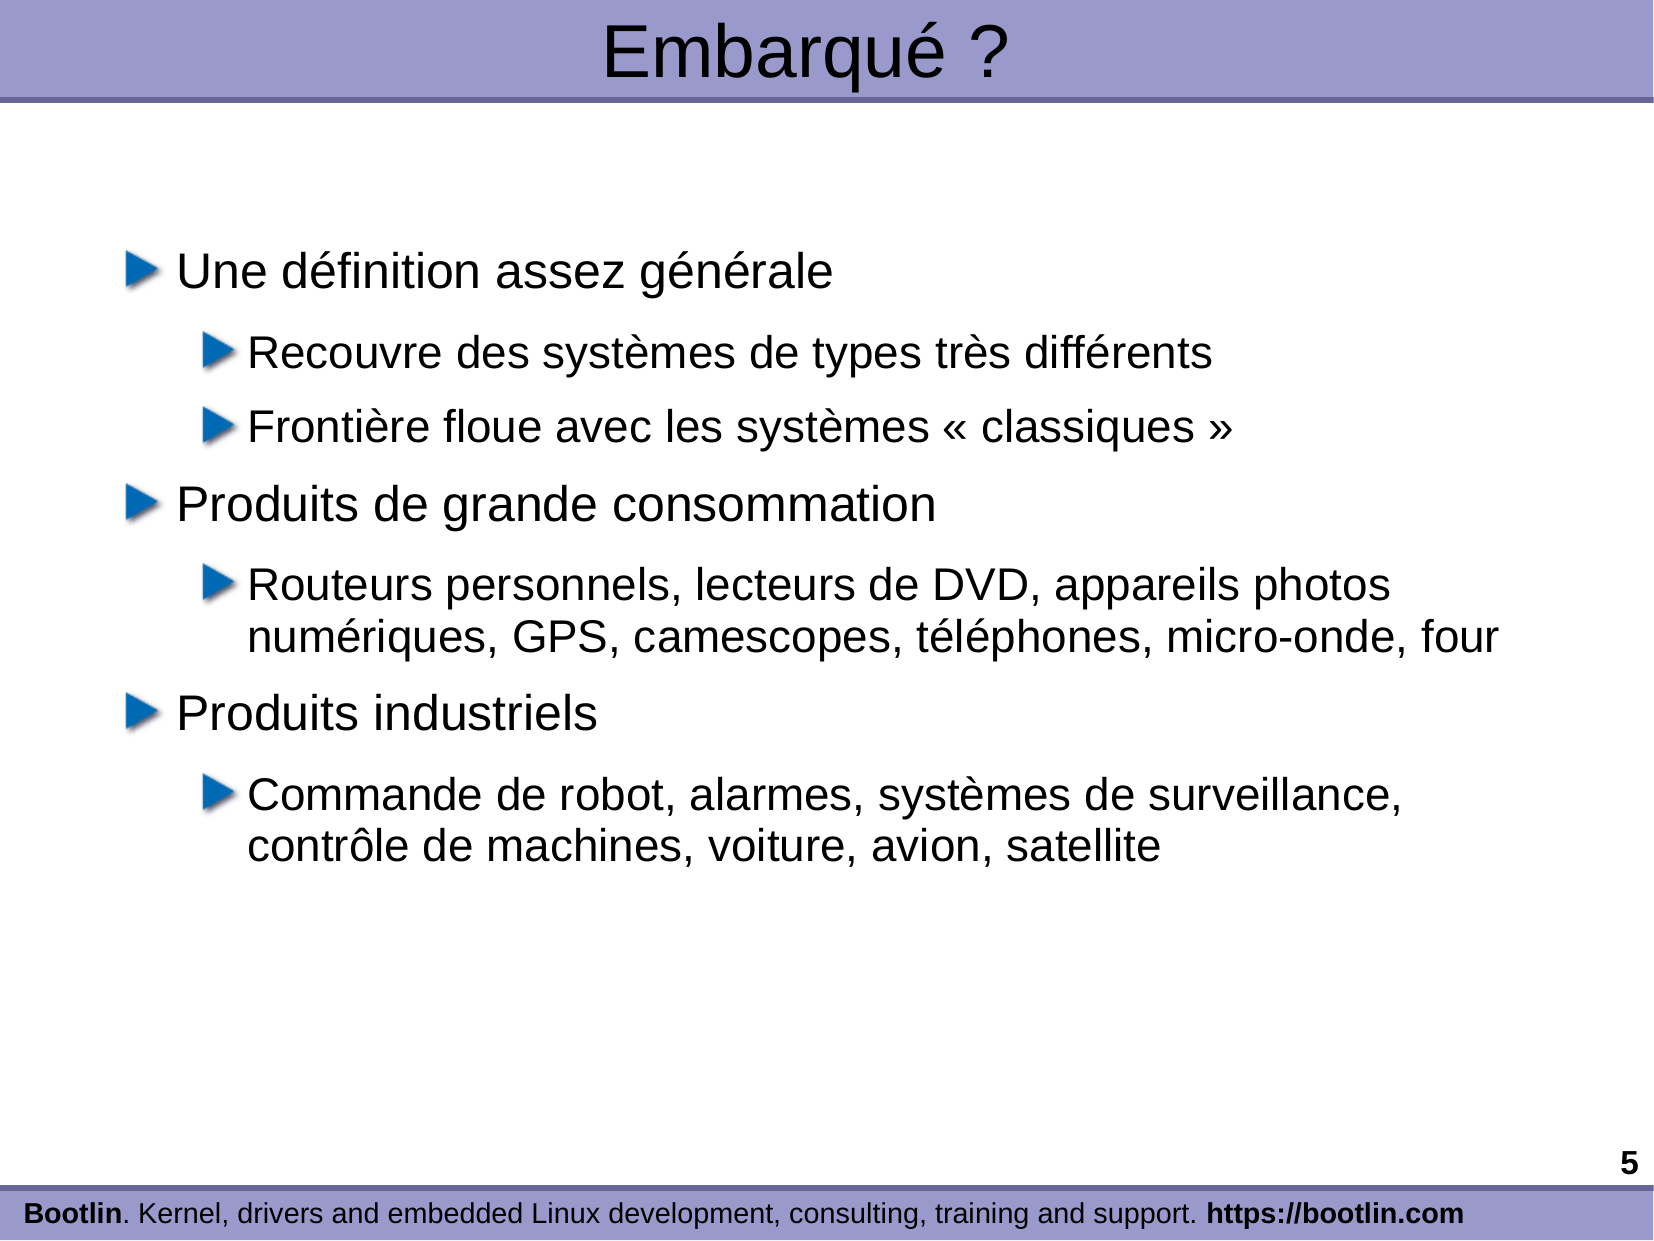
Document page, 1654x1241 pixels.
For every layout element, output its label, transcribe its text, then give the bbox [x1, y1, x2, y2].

title Embarqué ? [60, 5, 1551, 97]
list Une définition assez générale Recouvre des systèmes de types très différents Frontière floue avec les systèmes « classiques » Produits de grande consommation Routeurs personnels, lecteurs de DVD, appareils photos numériques, GPS, camescopes, téléphones, micro-onde, four Produits industriels Commande de robot, alarmes, systèmes de surveillance, contrôle de machines, voiture, avion, satellite [105, 243, 1561, 1070]
